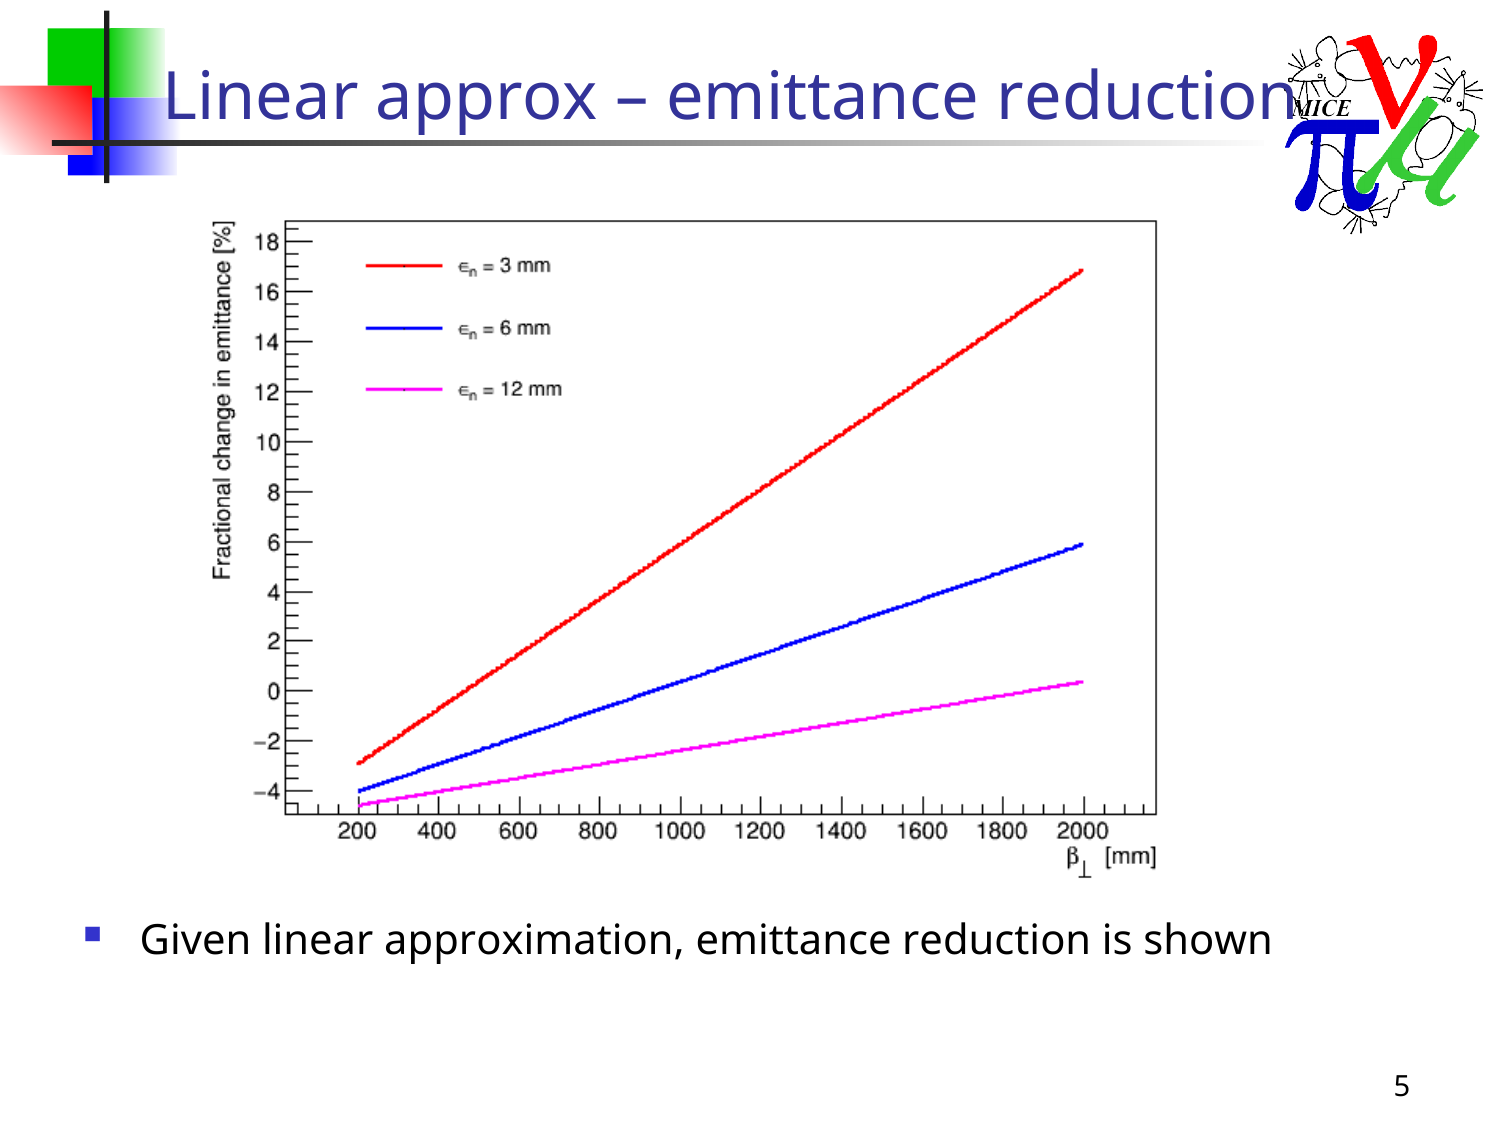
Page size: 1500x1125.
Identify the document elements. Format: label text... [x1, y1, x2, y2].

list Given linear approximation, emittance reduction is shown [83, 909, 1447, 1125]
picture [177, 5, 1500, 889]
title Linear approx – emittance reduction [162, 0, 1441, 188]
